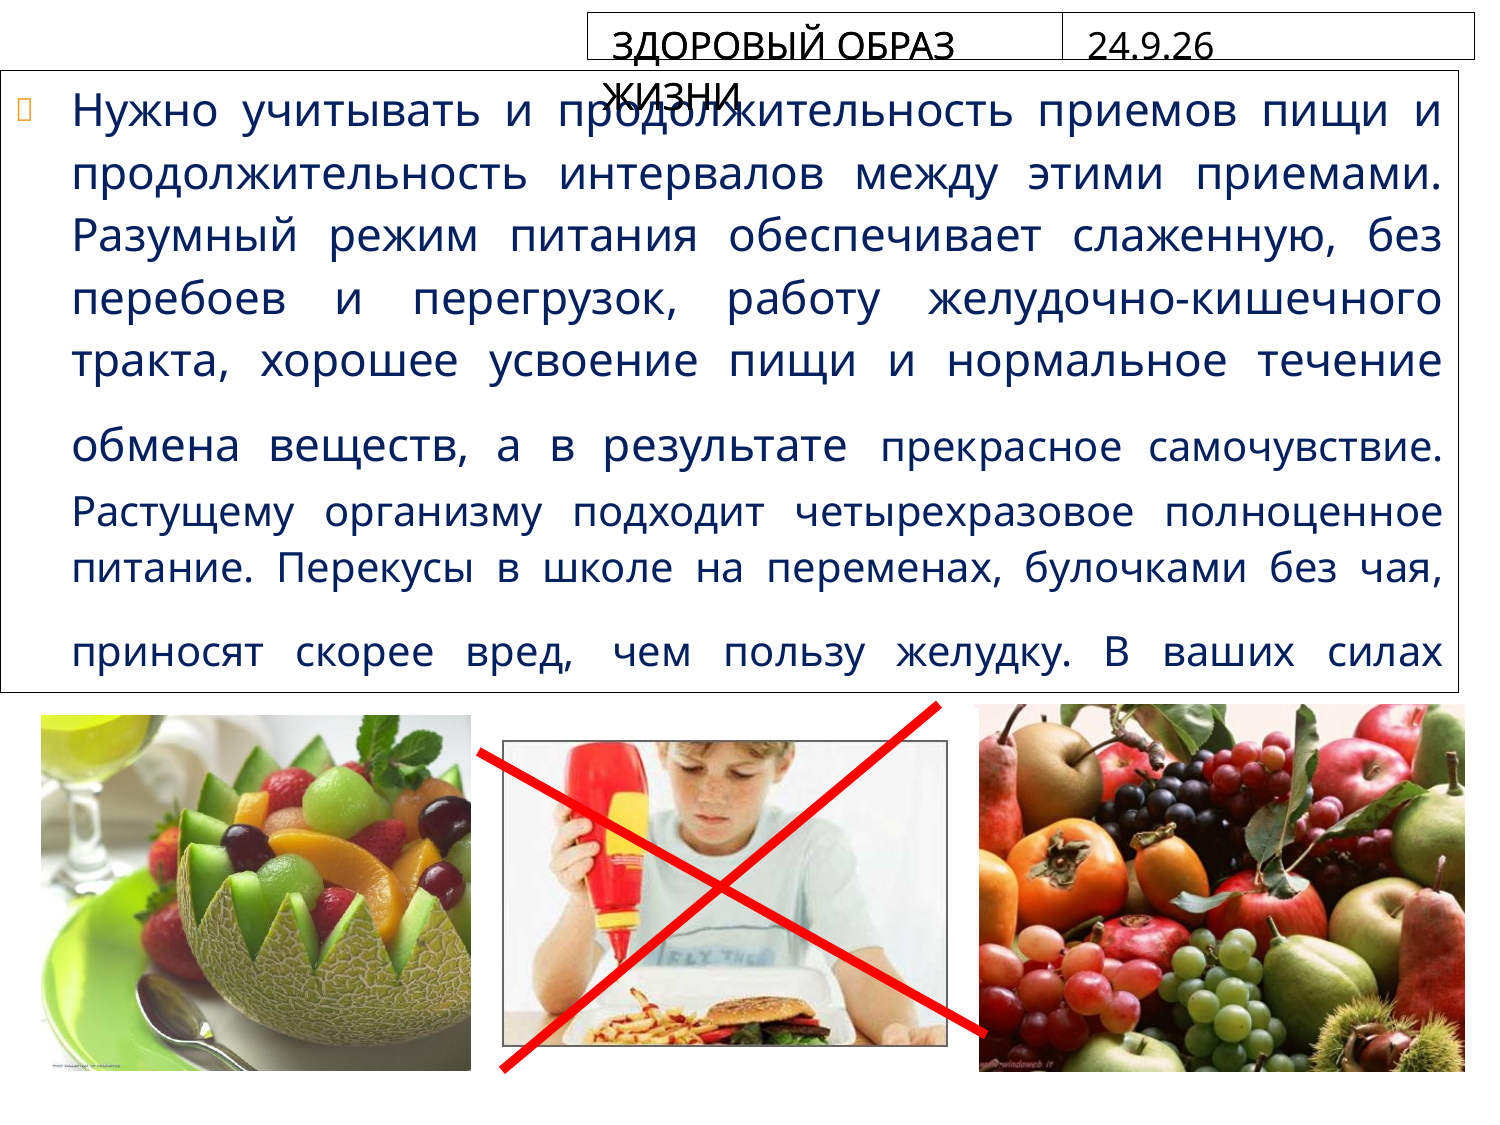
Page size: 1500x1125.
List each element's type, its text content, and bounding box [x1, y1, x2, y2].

footer ЗДОРОВЫЙ ОБРАЗ ЖИЗНИ [587, 12, 1063, 60]
picture [974, 704, 1465, 1072]
list Нужно учитывать и продолжительность приемов пищи и продолжительность интервалов между этими приемами. Разумный режим питания обеспечивает слаженную, без перебоев и перегрузок, работу желудочно-кишечного тракта, хорошее усвоение пищи и нормальное течение обмена веществ, а в результате прекрасное самочувствие. Растущему организму подходит четырехразовое полноценное питание. Перекусы в школе на переменах, булочками без чая, приносят скорее вред, чем пользу желудку. В ваших силах обеспечить ребят знаниями о правильном режиме питания. [0, 70, 1459, 693]
picture [41, 715, 471, 1071]
picture [501, 771, 711, 1047]
picture [731, 739, 948, 1007]
picture [539, 893, 948, 1047]
picture [501, 739, 888, 880]
